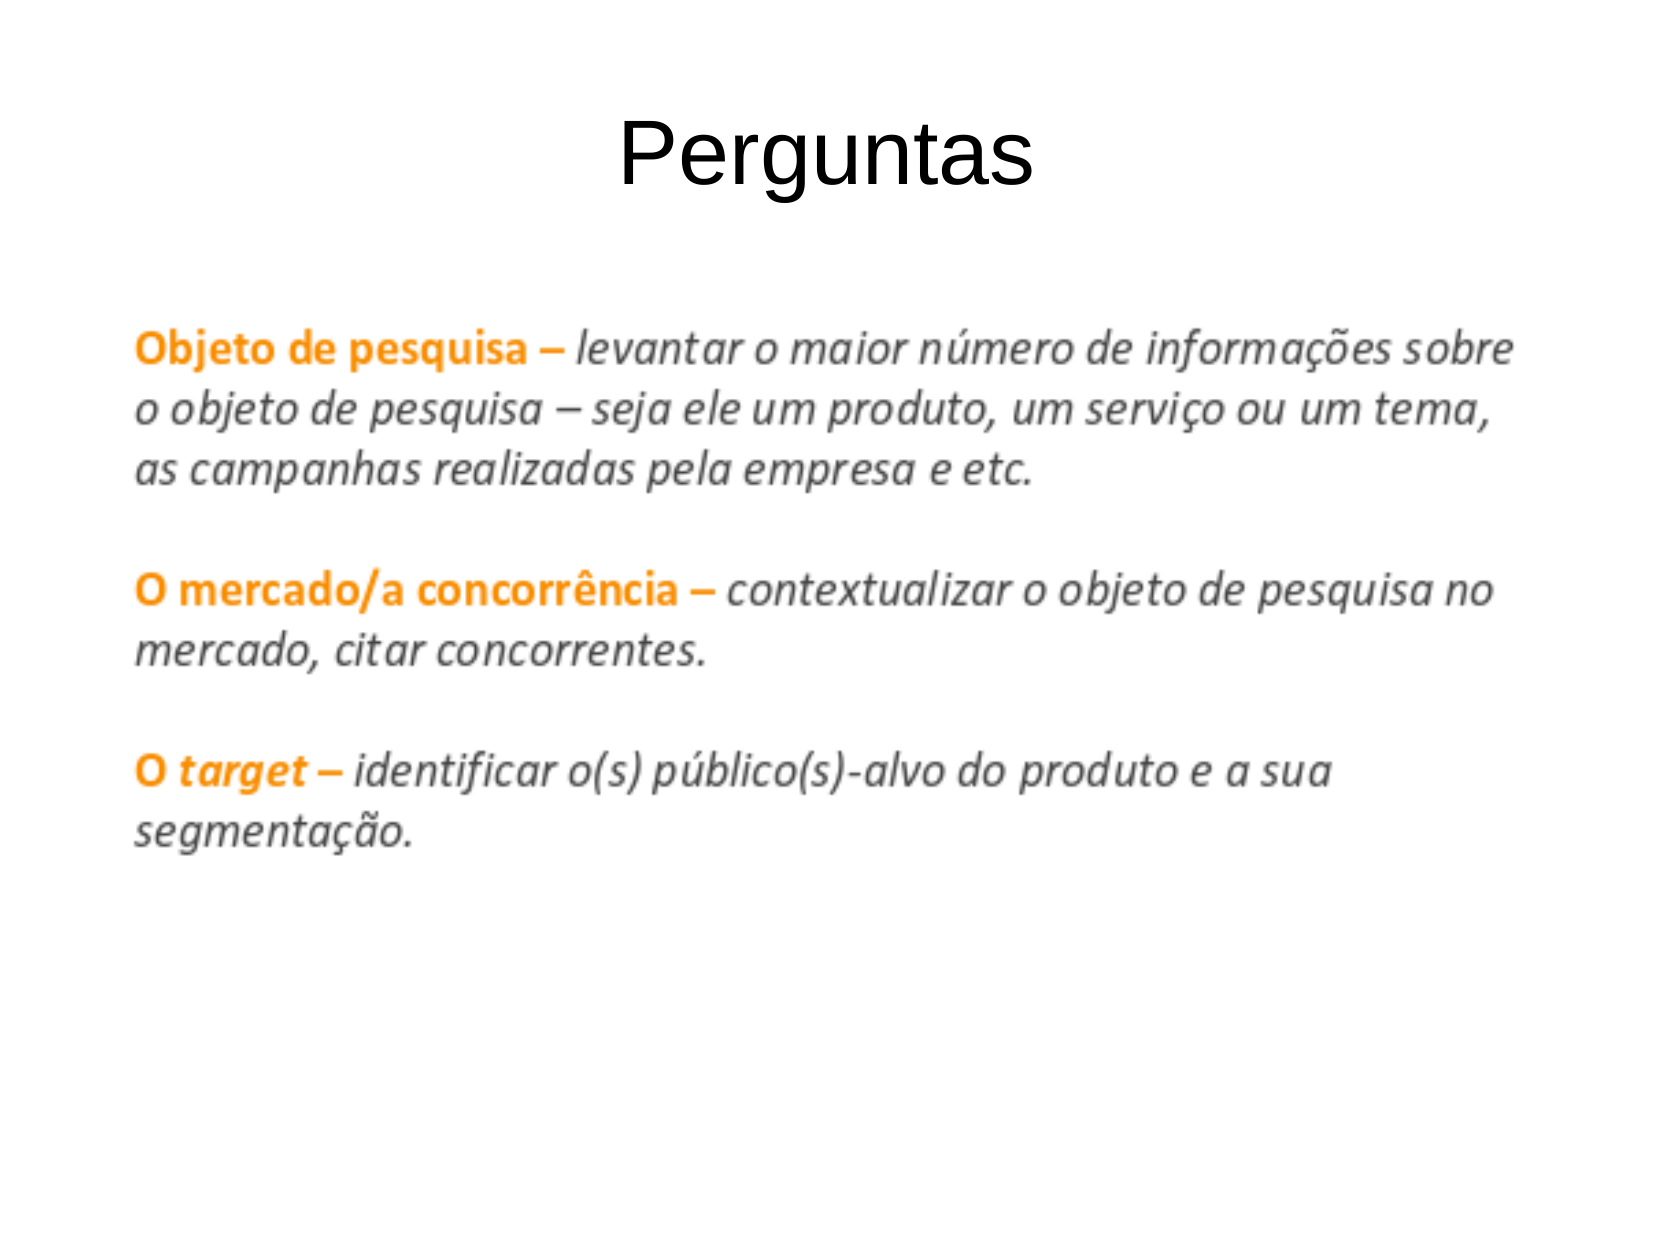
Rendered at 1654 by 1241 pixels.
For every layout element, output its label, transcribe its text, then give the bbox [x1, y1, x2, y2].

title Perguntas [82, 49, 1571, 257]
picture [94, 302, 1585, 886]
